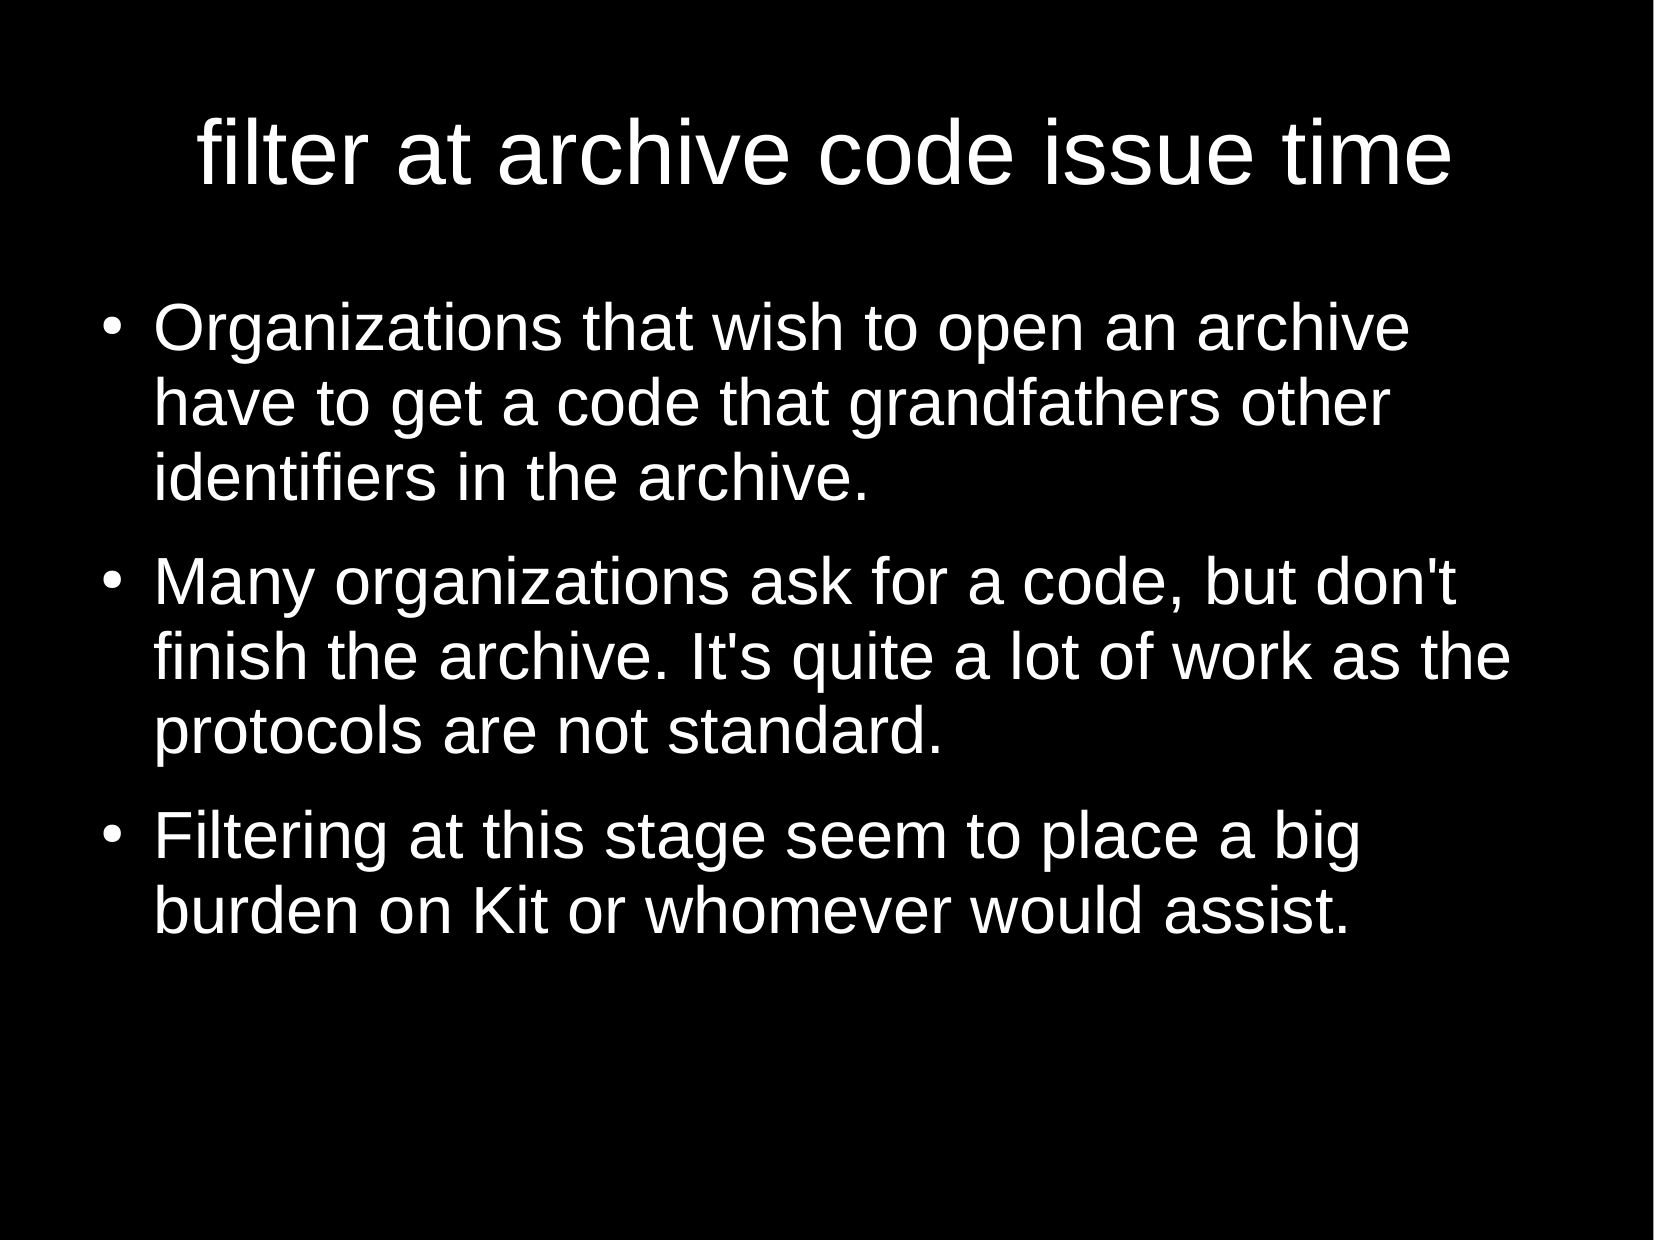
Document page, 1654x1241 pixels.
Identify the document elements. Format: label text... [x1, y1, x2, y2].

list Organizations that wish to open an archive have to get a code that grandfathers other identifiers in the archive. Many organizations ask for a code, but don't finish the archive. It's quite a lot of work as the protocols are not standard. Filtering at this stage seem to place a big burden on Kit or whomever would assist. [82, 290, 1571, 1010]
title filter at archive code issue time [82, 49, 1571, 257]
